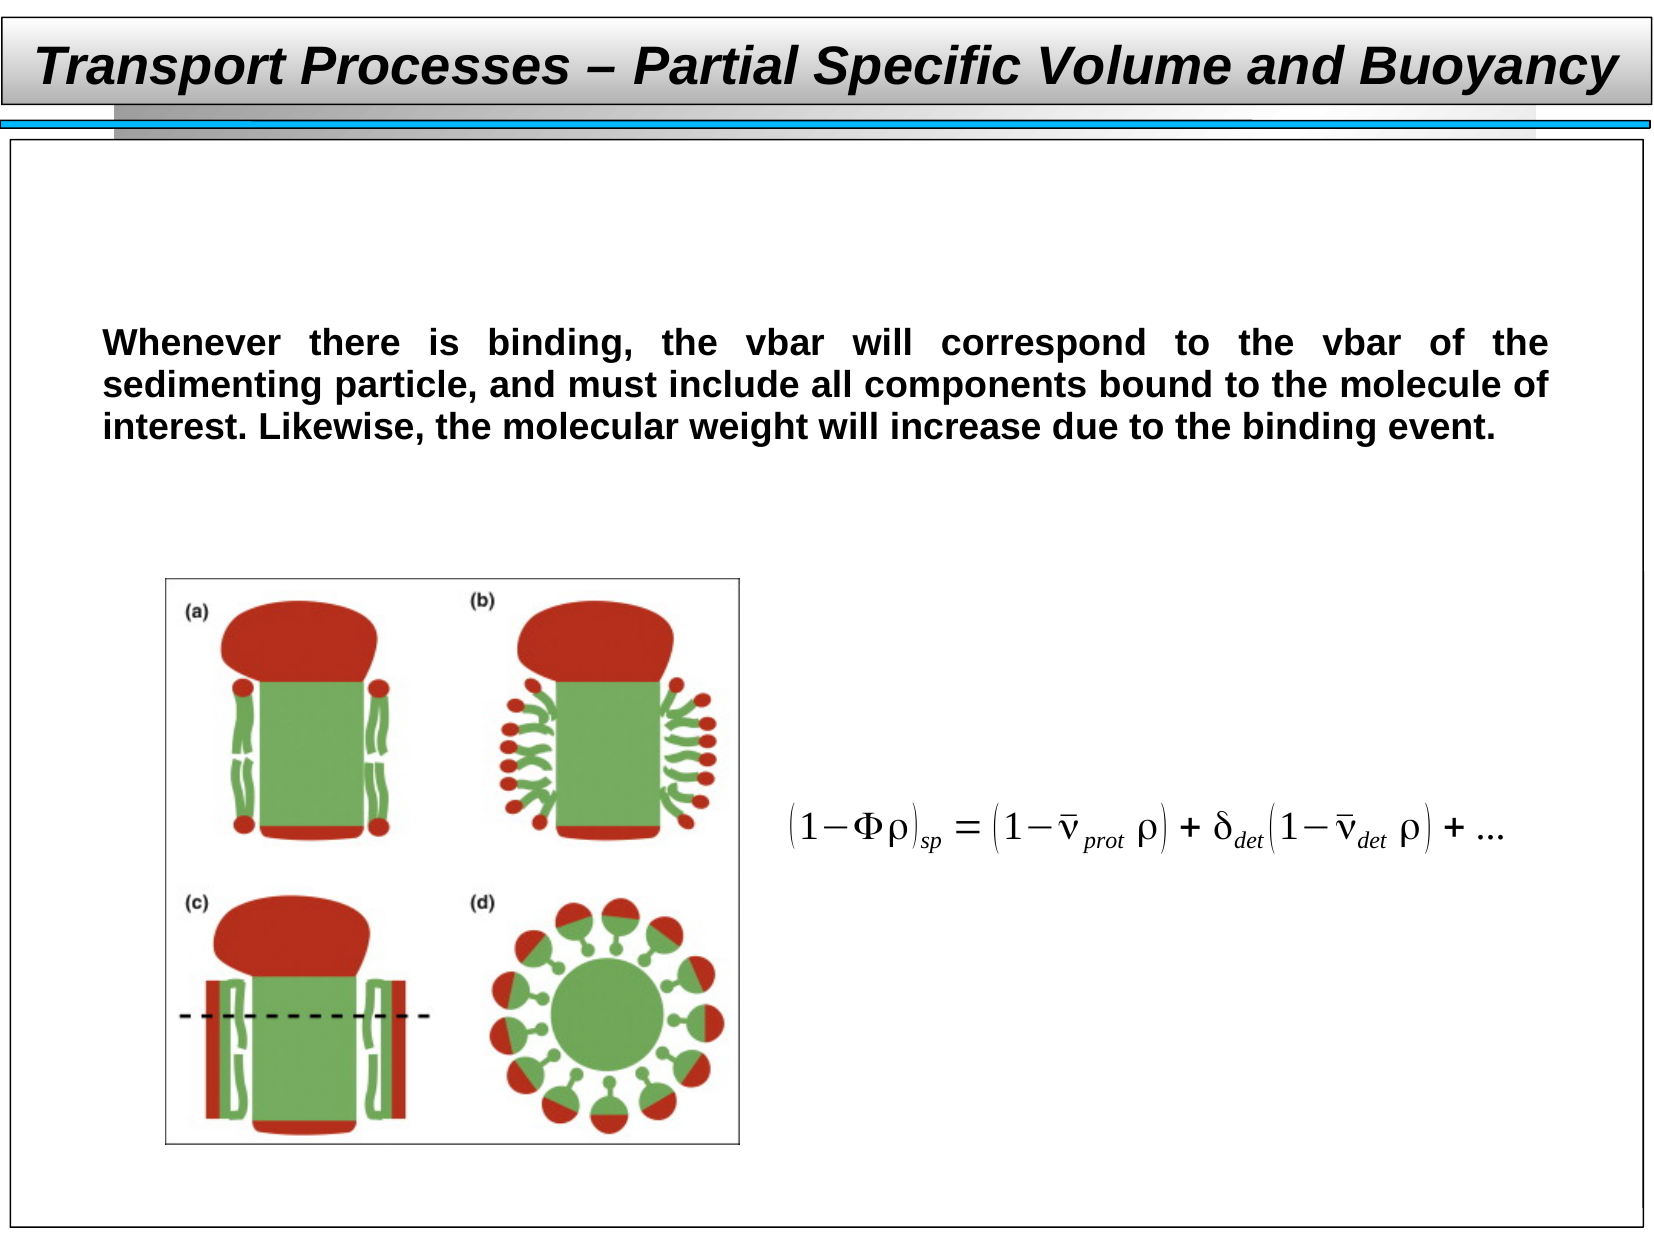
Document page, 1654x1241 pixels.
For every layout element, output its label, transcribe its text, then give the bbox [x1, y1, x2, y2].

picture [165, 578, 740, 1145]
text_box Whenever there is binding, the vbar will correspond to the vbar of the sedimenting particle, and must include all components bound to the molecule of interest. Likewise, the molecular weight will increase due to the binding event. [87, 313, 1567, 455]
text_box Transport Processes – Partial Specific Volume and Buoyancy [1, 17, 1652, 105]
chart [782, 800, 1512, 857]
text_box [10, 139, 1644, 1228]
text_box [0, 120, 1651, 129]
